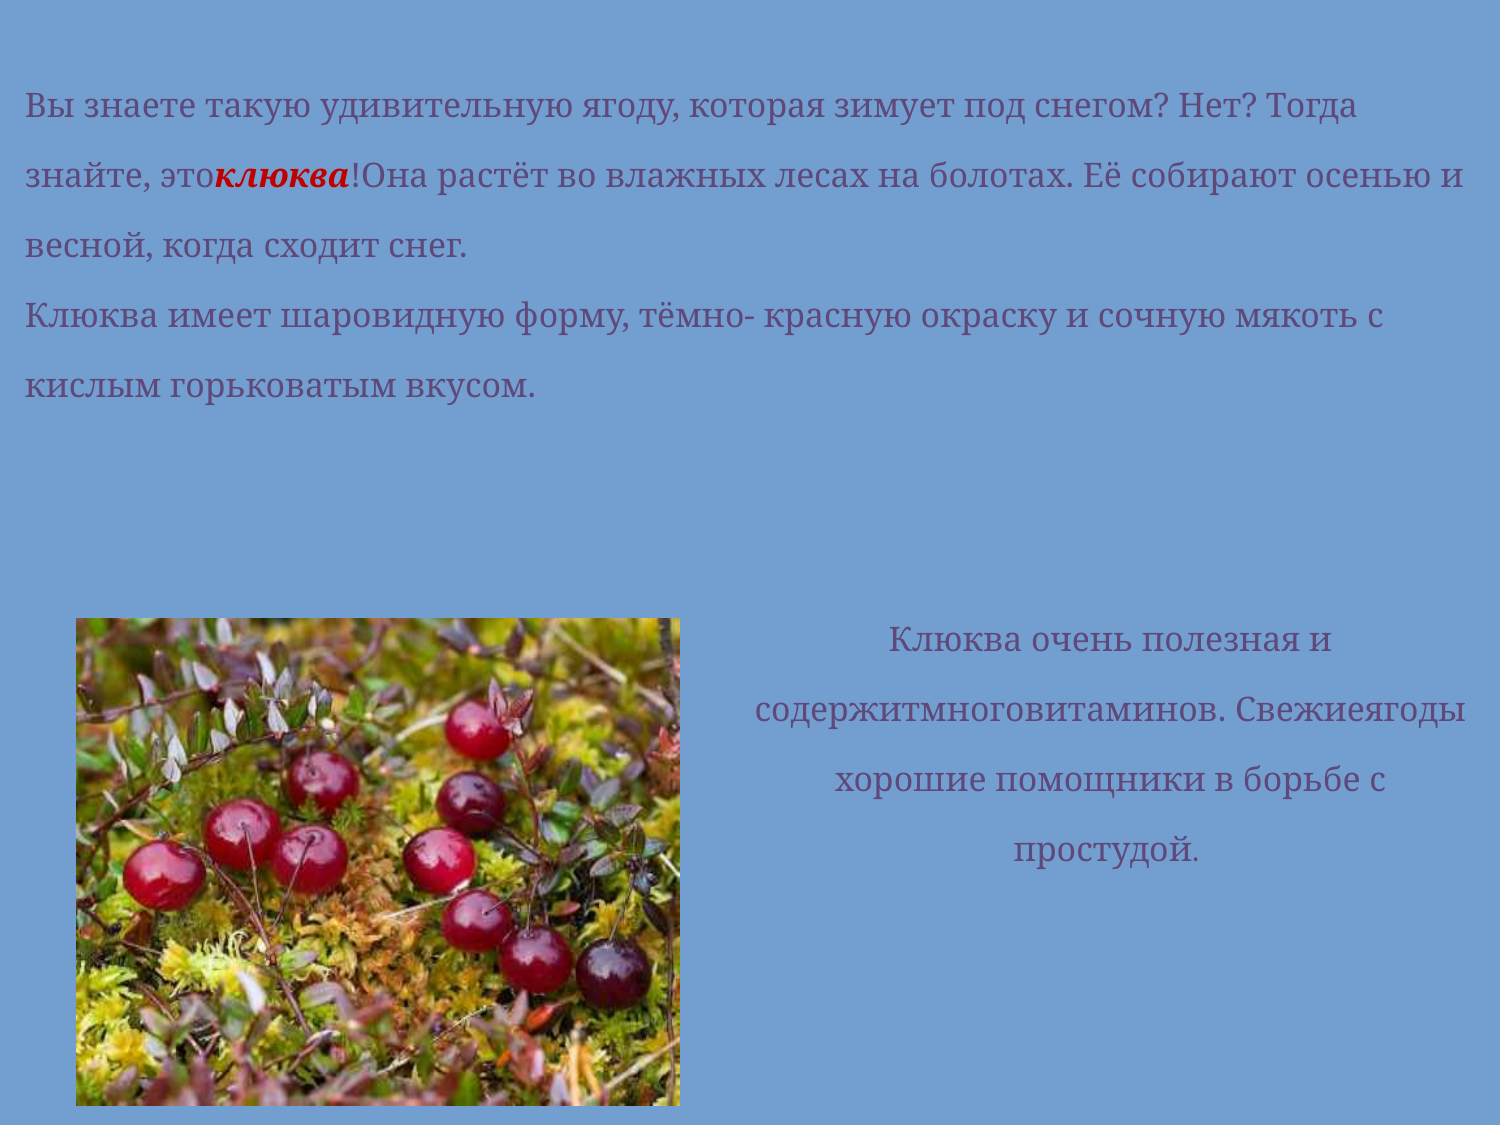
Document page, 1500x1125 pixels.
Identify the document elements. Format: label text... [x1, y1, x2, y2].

text_box Вы знаете такую удивительную ягоду, которая зимует под снегом? Нет? Тогда знайте, этоклюква!Она растёт во влажных лесах на болотах. Её собирают осенью и весной, когда сходит снег. Клюква имеет шаровидную форму, тёмно- красную окраску и сочную мякоть с кислым горьковатым вкусом. [10, 7, 1486, 462]
text_box Клюква очень полезная и содержитмноговитаминов. Свежиеягоды хорошие помощники в борьбе с простудой. [735, 586, 1486, 881]
picture [76, 618, 680, 1106]
